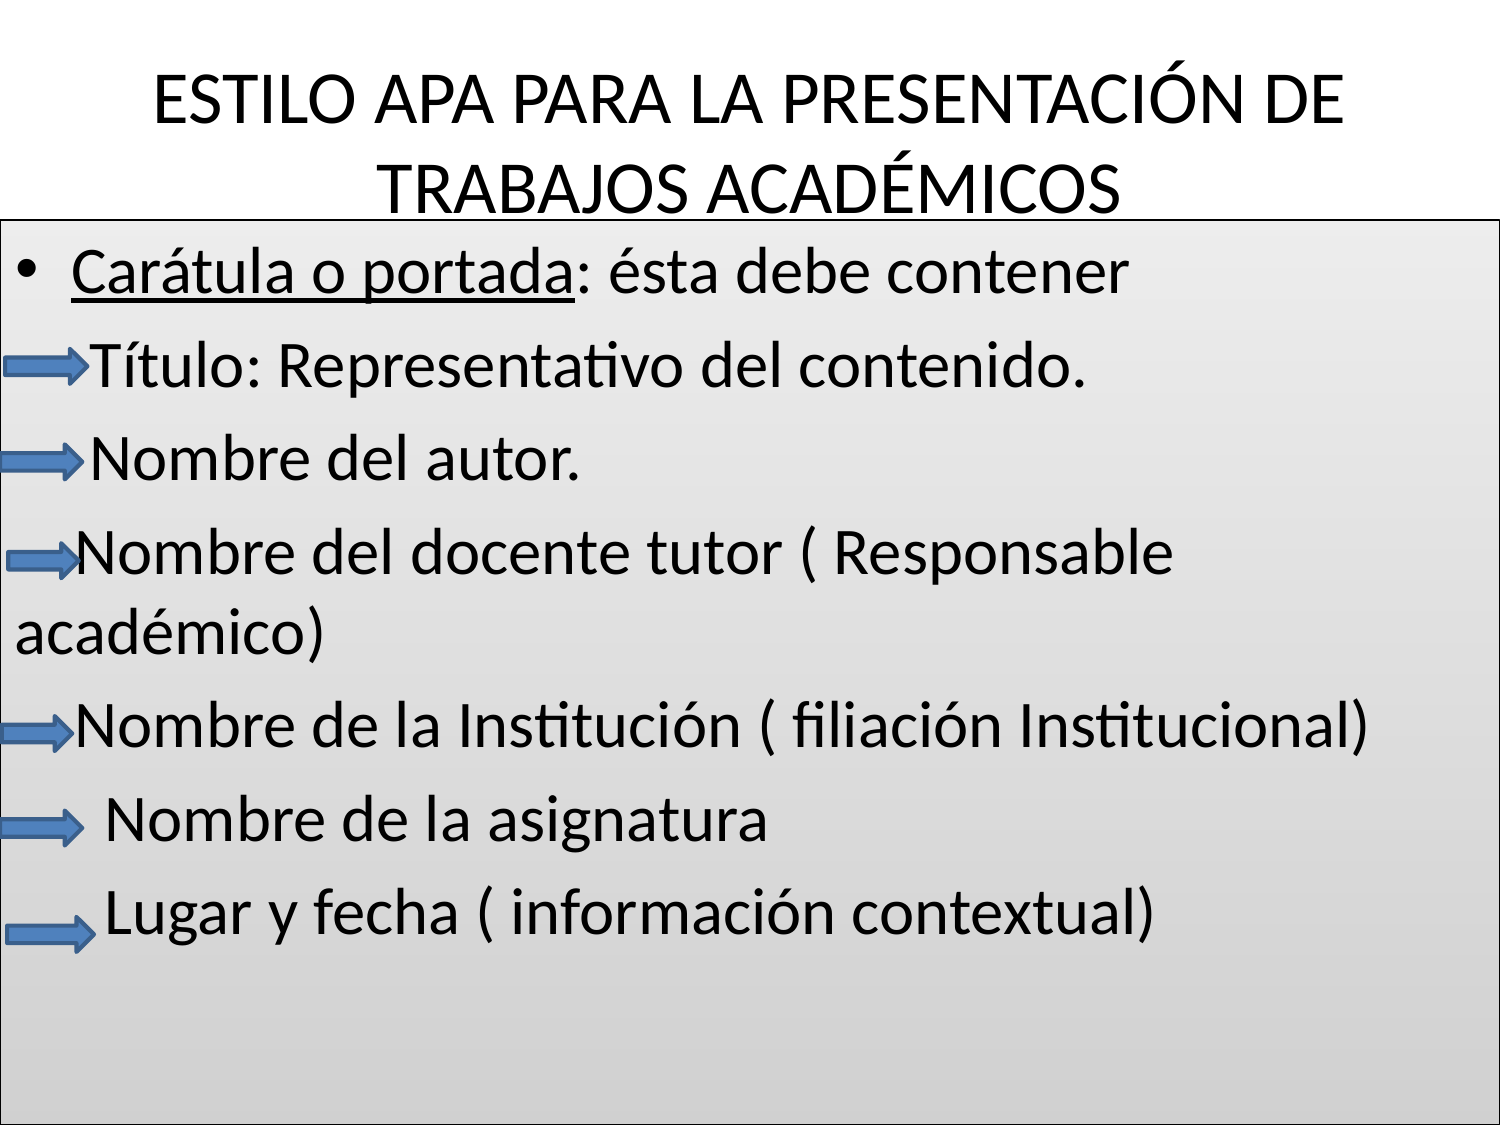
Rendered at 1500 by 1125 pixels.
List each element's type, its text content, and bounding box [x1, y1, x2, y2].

text_box [8, 543, 79, 579]
text_box Carátula o portada: ésta debe contener Título: Representativo del contenido. Nombre del autor. Nombre del docente tutor ( Responsable académico) Nombre de la Institución ( filiación Institucional) Nombre de la asignatura Lugar y fecha ( información contextual) [0, 219, 1500, 1125]
text_box [5, 348, 88, 384]
text_box [1, 716, 73, 752]
text_box [0, 444, 83, 480]
text_box [0, 810, 83, 846]
text_box [7, 916, 94, 952]
text_box ESTILO APA PARA LA PRESENTACIÓN DE TRABAJOS ACADÉMICOS [75, 45, 1425, 219]
